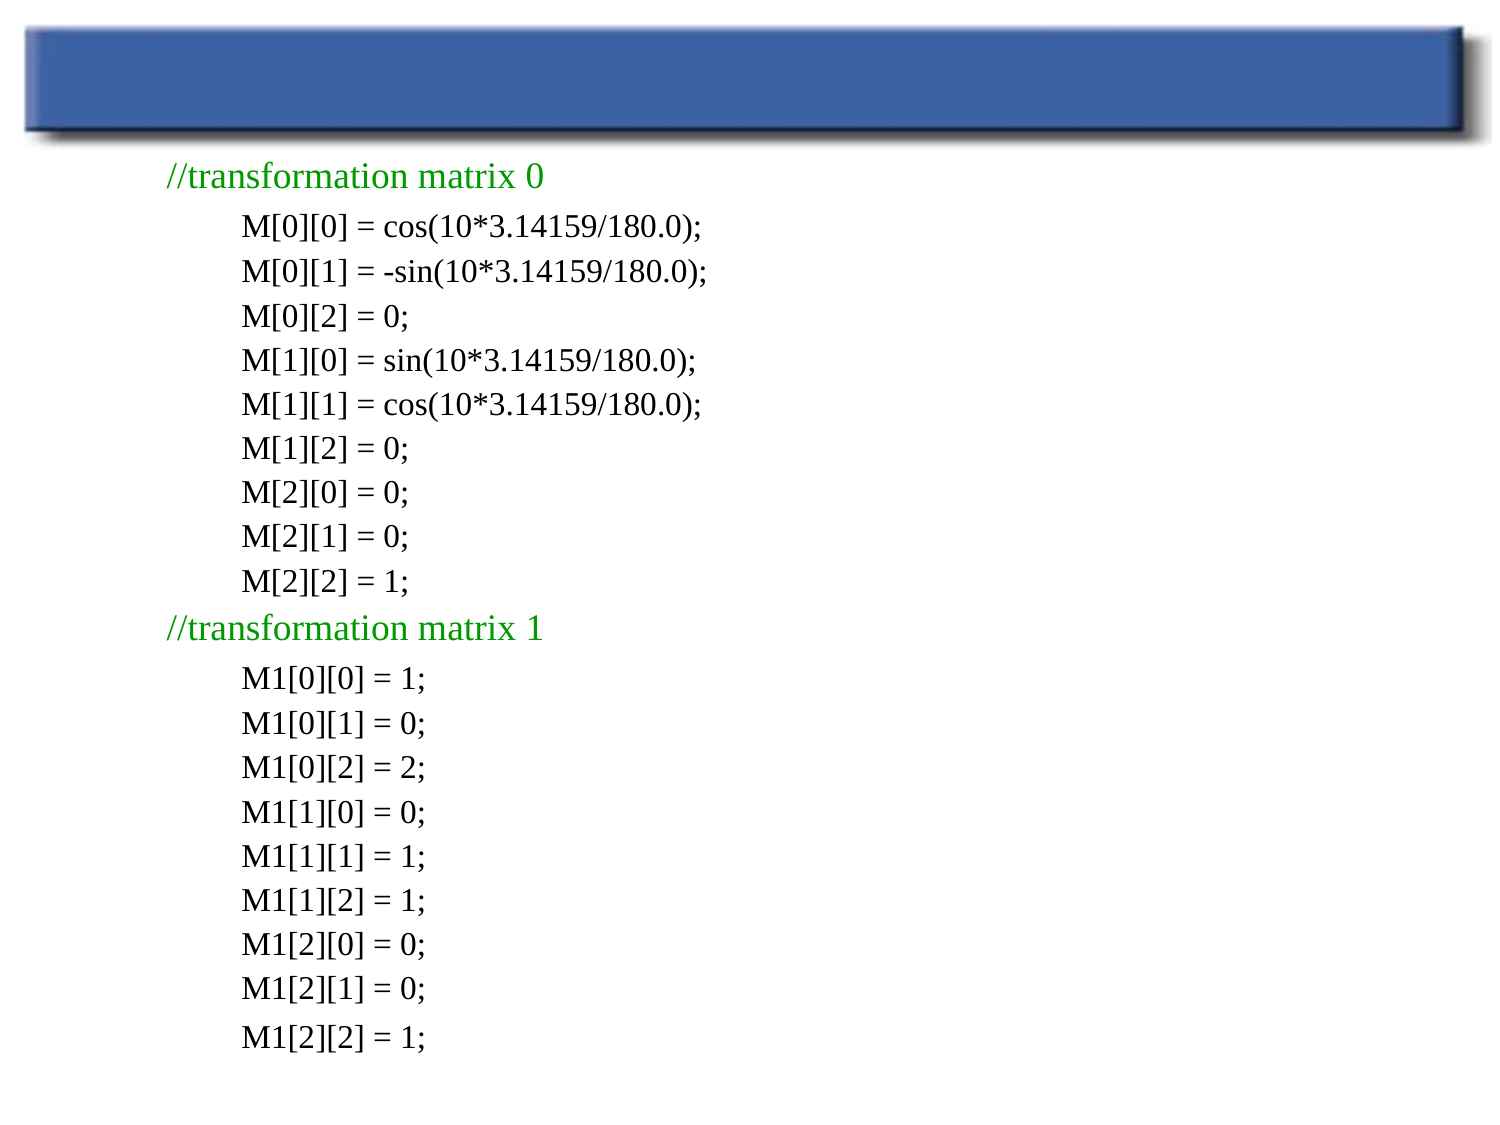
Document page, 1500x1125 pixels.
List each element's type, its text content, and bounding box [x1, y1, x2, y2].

list //transformation matrix 0 M[0][0] = cos(10*3.14159/180.0); M[0][1] = -sin(10*3.14159/180.0); M[0][2] = 0; M[1][0] = sin(10*3.14159/180.0); M[1][1] = cos(10*3.14159/180.0); M[1][2] = 0; M[2][0] = 0; M[2][1] = 0; M[2][2] = 1; //transformation matrix 1 M1[0][0] = 1; M1[0][1] = 0; M1[0][2] = 2; M1[1][0] = 0; M1[1][1] = 1; M1[1][2] = 1; M1[2][0] = 0; M1[2][1] = 0; M1[2][2] = 1; [76, 148, 1386, 1084]
picture [23, 23, 1492, 151]
